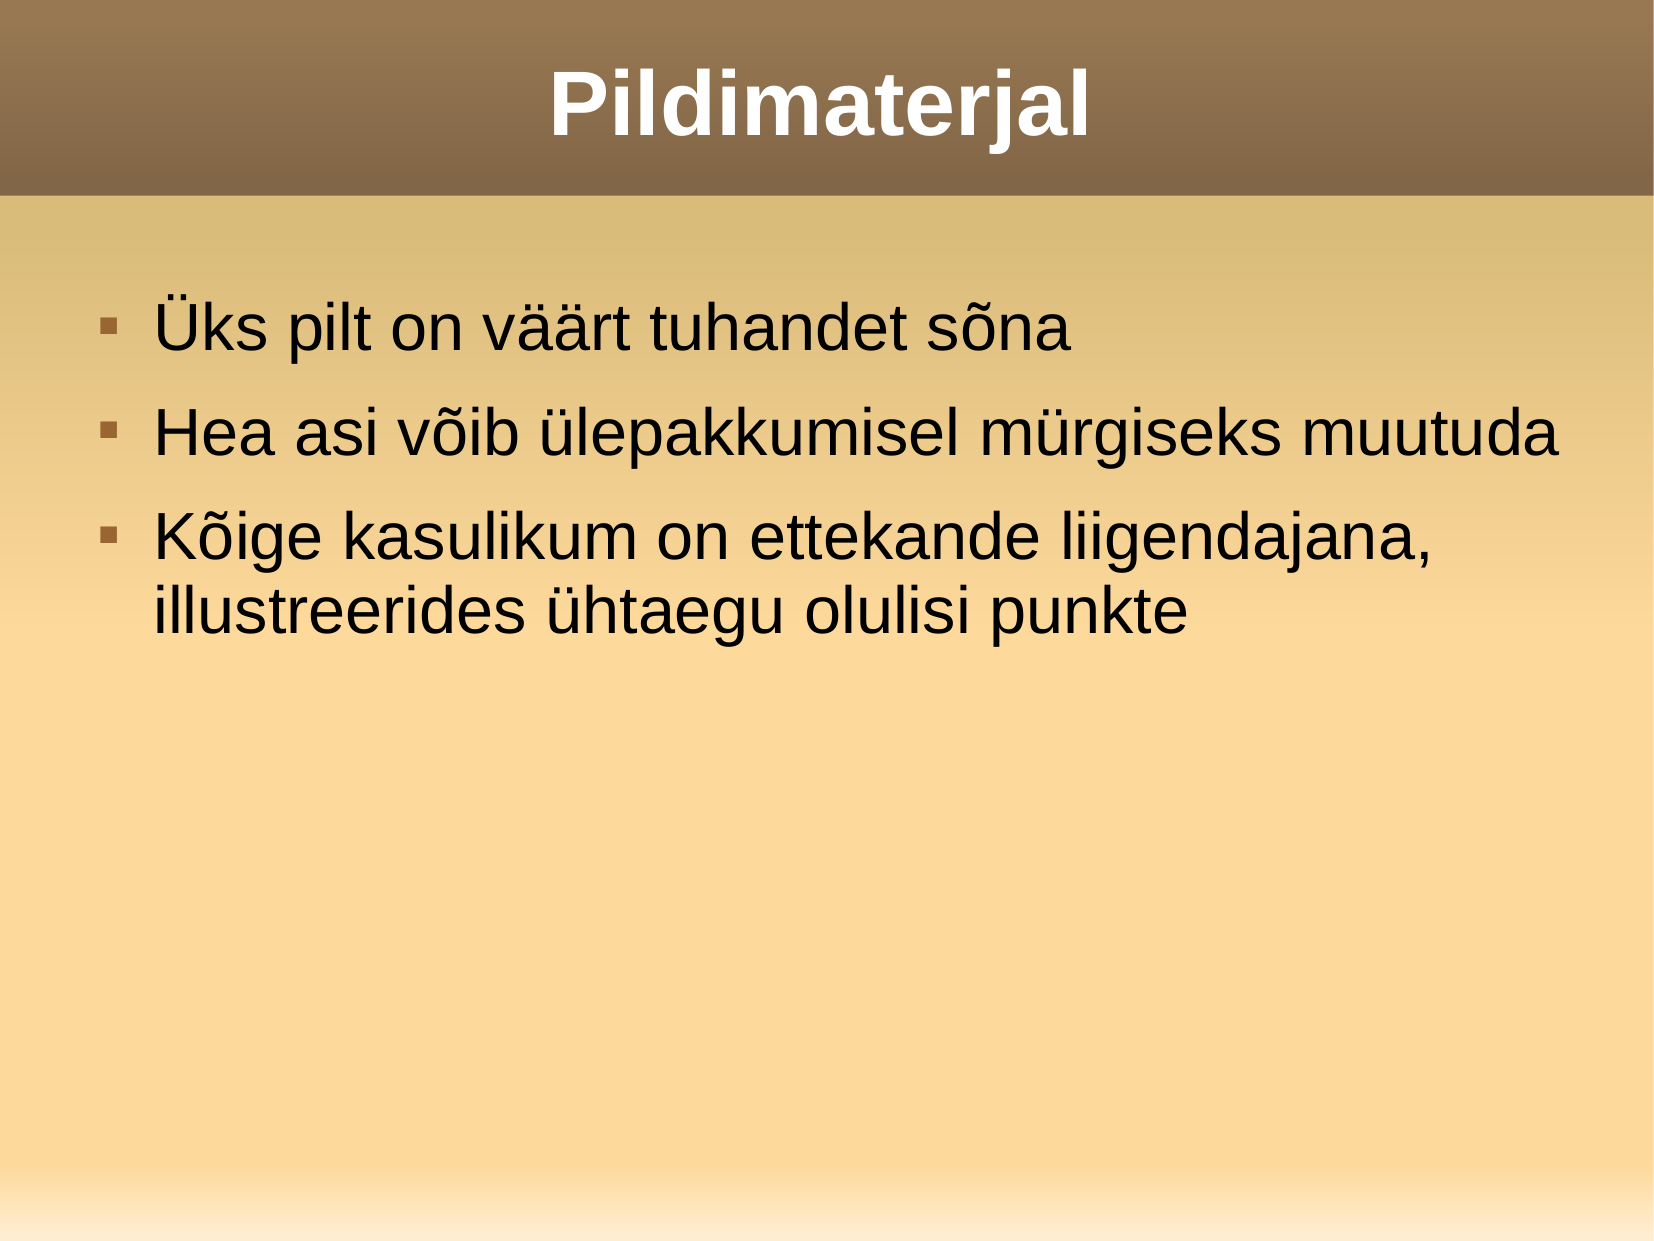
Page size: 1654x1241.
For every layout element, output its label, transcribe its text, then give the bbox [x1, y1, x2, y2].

picture [0, 0, 1654, 1241]
list Üks pilt on väärt tuhandet sõna Hea asi võib ülepakkumisel mürgiseks muutuda Kõige kasulikum on ettekande liigendajana, illustreerides ühtaegu olulisi punkte [82, 290, 1571, 1094]
title Pildimaterjal [76, 7, 1565, 200]
